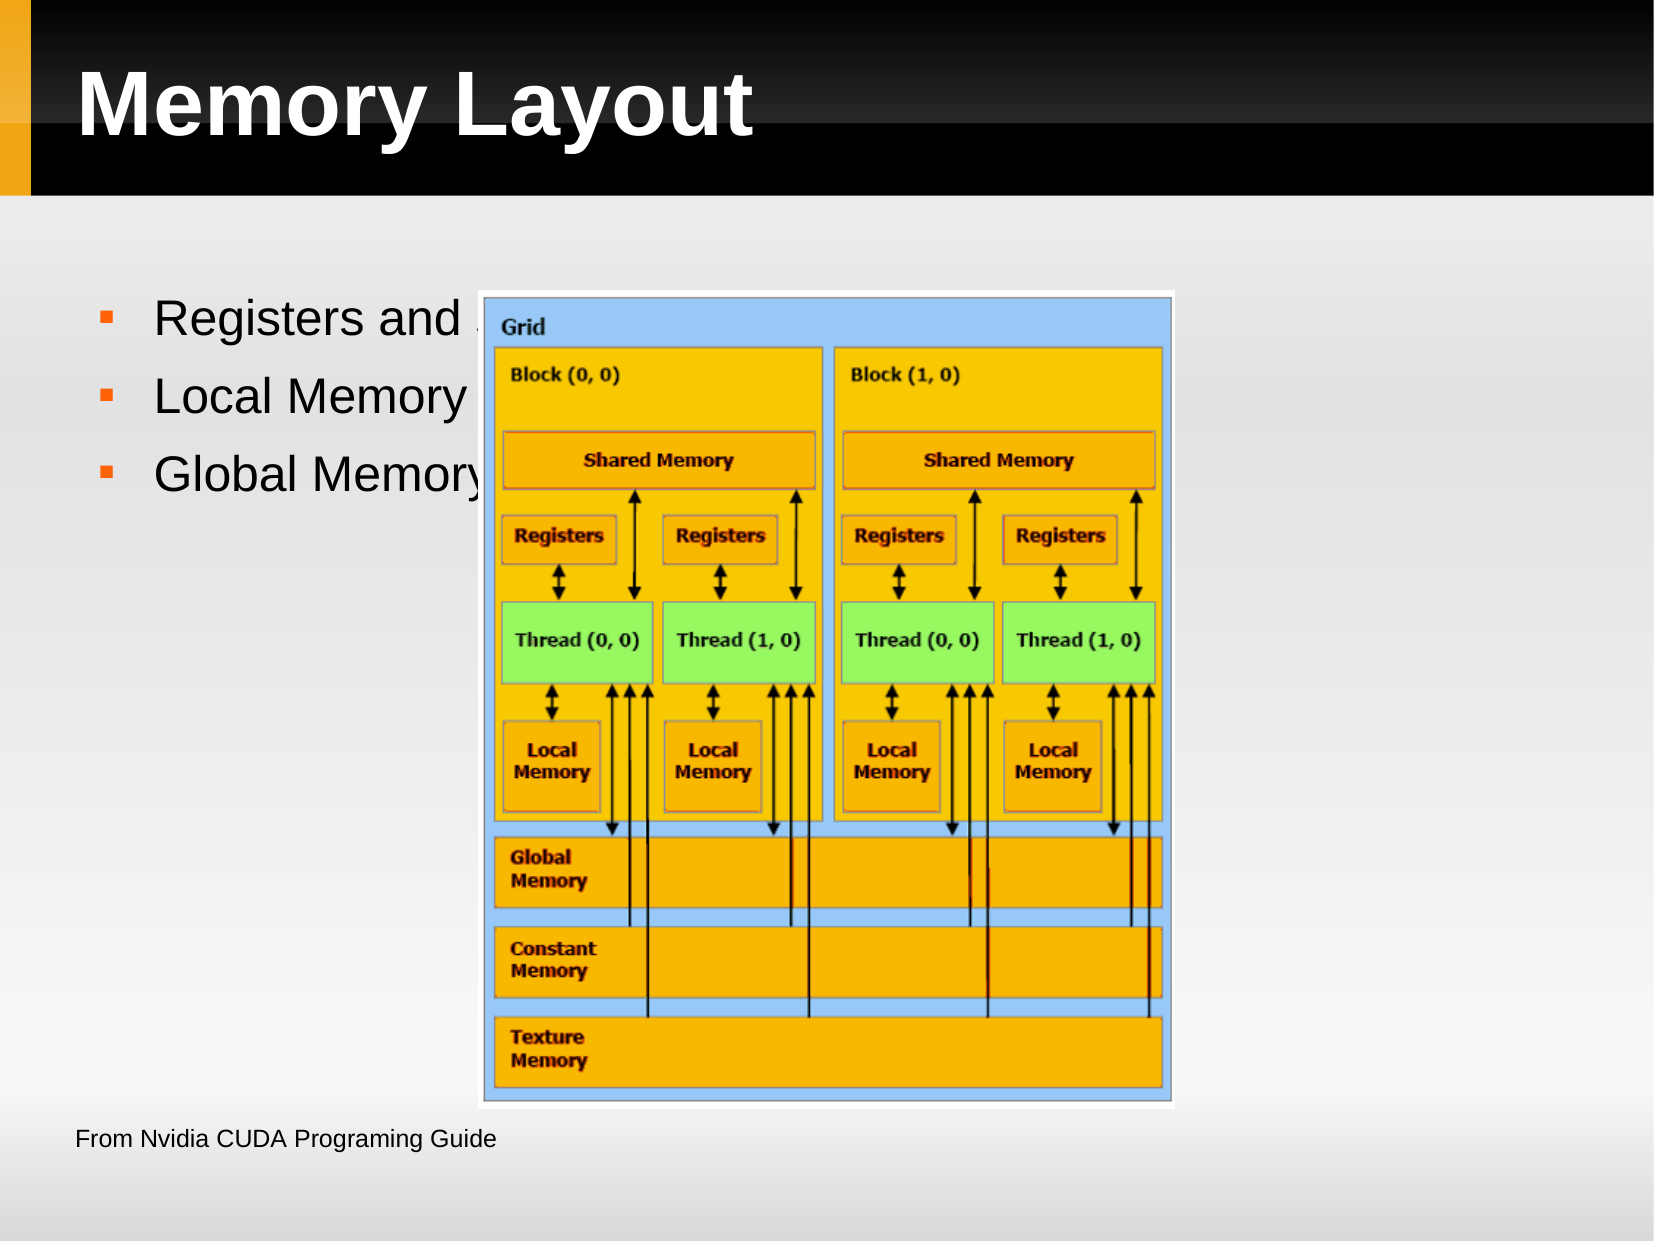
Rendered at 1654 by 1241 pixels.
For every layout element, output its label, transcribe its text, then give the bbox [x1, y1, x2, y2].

picture [0, 0, 1654, 1241]
title Memory Layout [76, 0, 1565, 208]
list Registers and shared memory are the fastest Local Memory is virtual memory Global Memory is the slowest. [82, 290, 446, 1109]
list From Nvidia CUDA Programing Guide [75, 1125, 1576, 1201]
